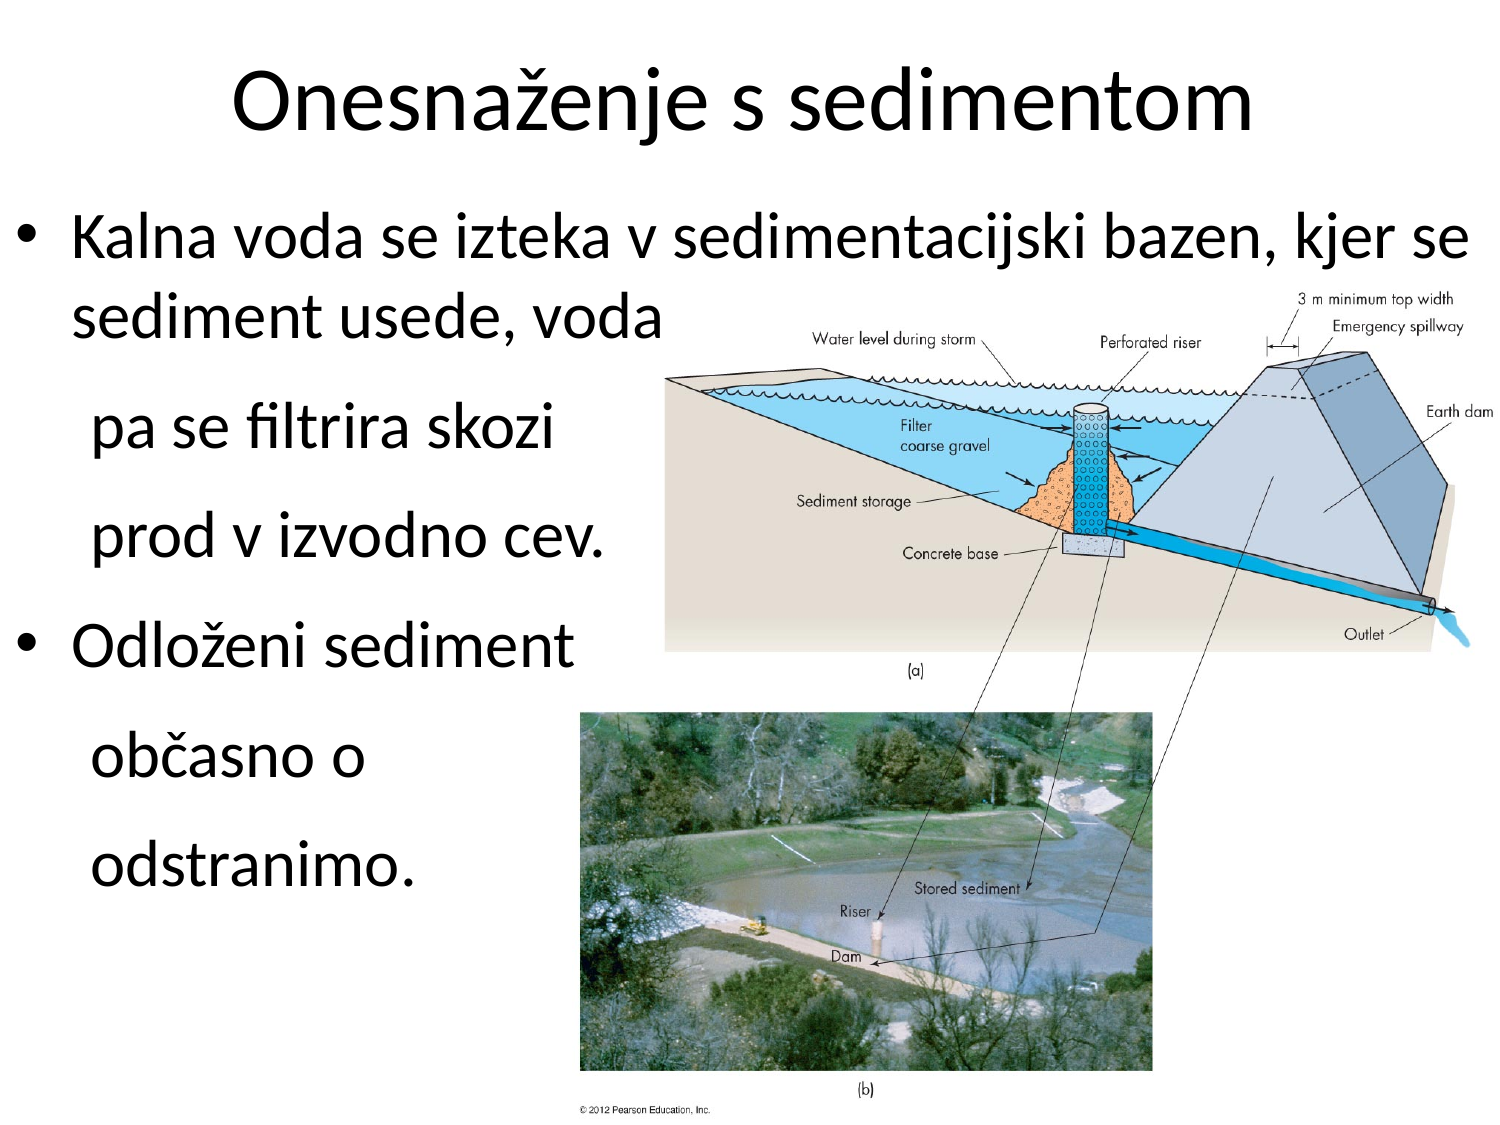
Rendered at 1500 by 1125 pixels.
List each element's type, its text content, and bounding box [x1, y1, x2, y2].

picture [572, 1071, 1500, 1125]
title Onesnaženje s sedimentom [41, 0, 1447, 184]
list Kalna voda se izteka v sedimentacijski bazen, kjer se sediment usede, voda pa se filtrira skozi prod v izvodno cev. Odloženi sediment občasno o odstranimo. [0, 184, 1500, 1071]
